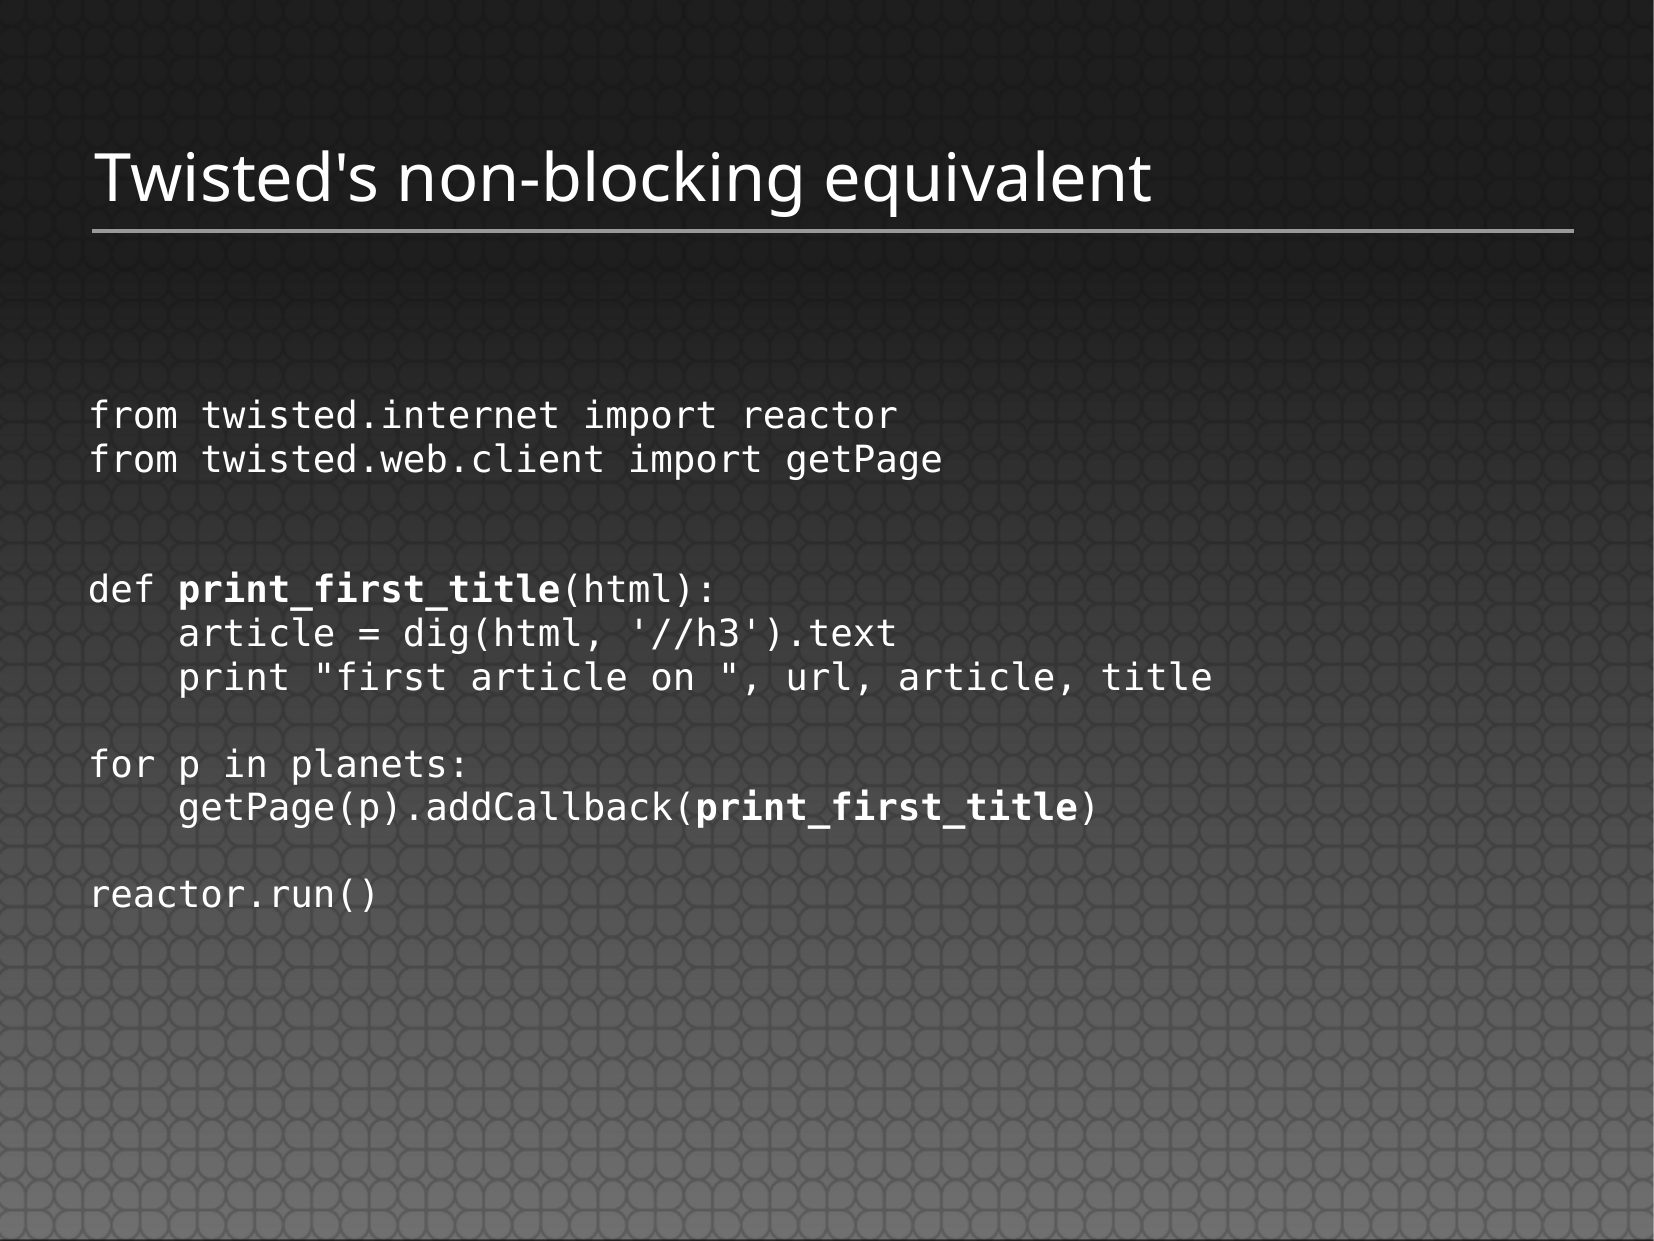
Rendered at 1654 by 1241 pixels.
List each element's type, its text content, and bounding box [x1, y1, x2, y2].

title Twisted's non-blocking equivalent [94, 100, 1426, 251]
picture [0, 0, 1654, 1241]
title from twisted.internet import reactor from twisted.web.client import getPage def print_first_title(html): article = dig(html, '//h3').text print "first article on ", url, article, title for p in planets: getPage(p).addCallback(print_first_title) reactor.run() [87, 251, 1610, 1016]
